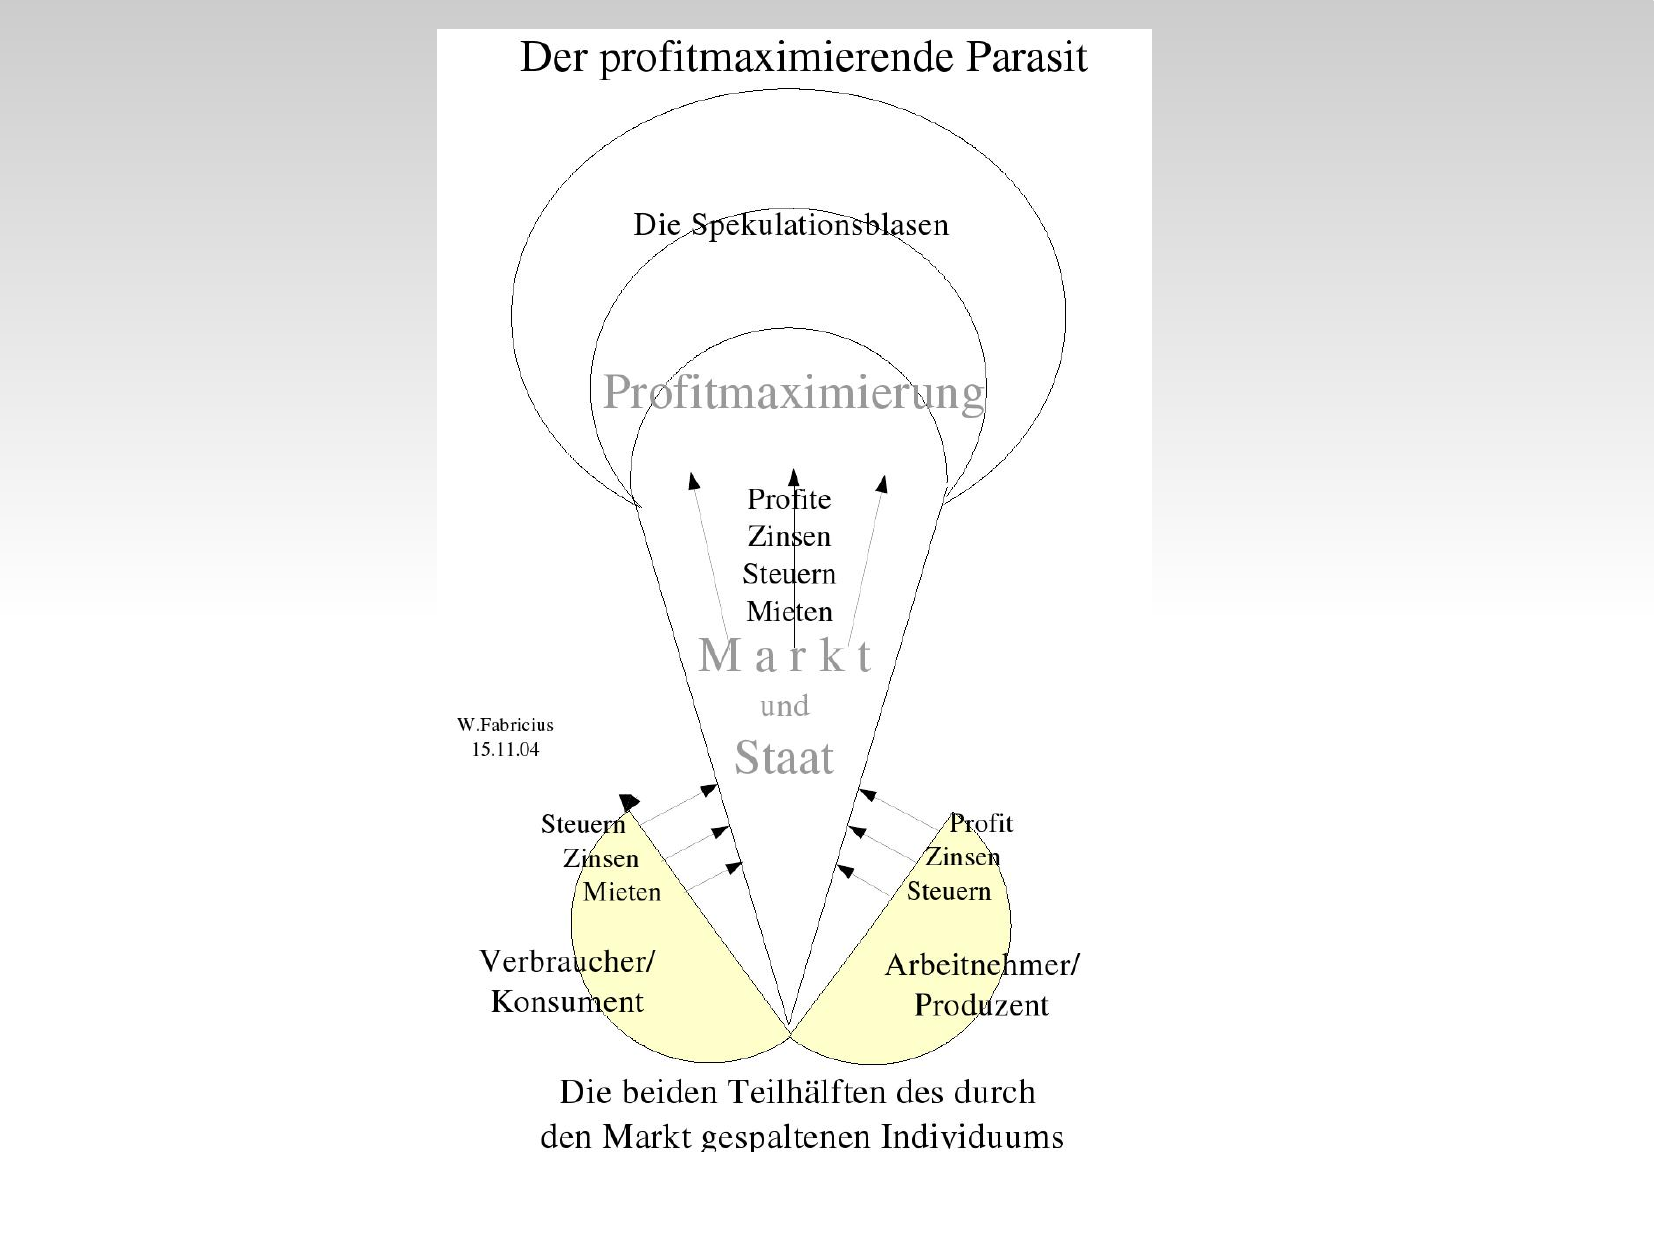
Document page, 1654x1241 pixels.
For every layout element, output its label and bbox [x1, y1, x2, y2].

picture [437, 29, 1152, 1152]
